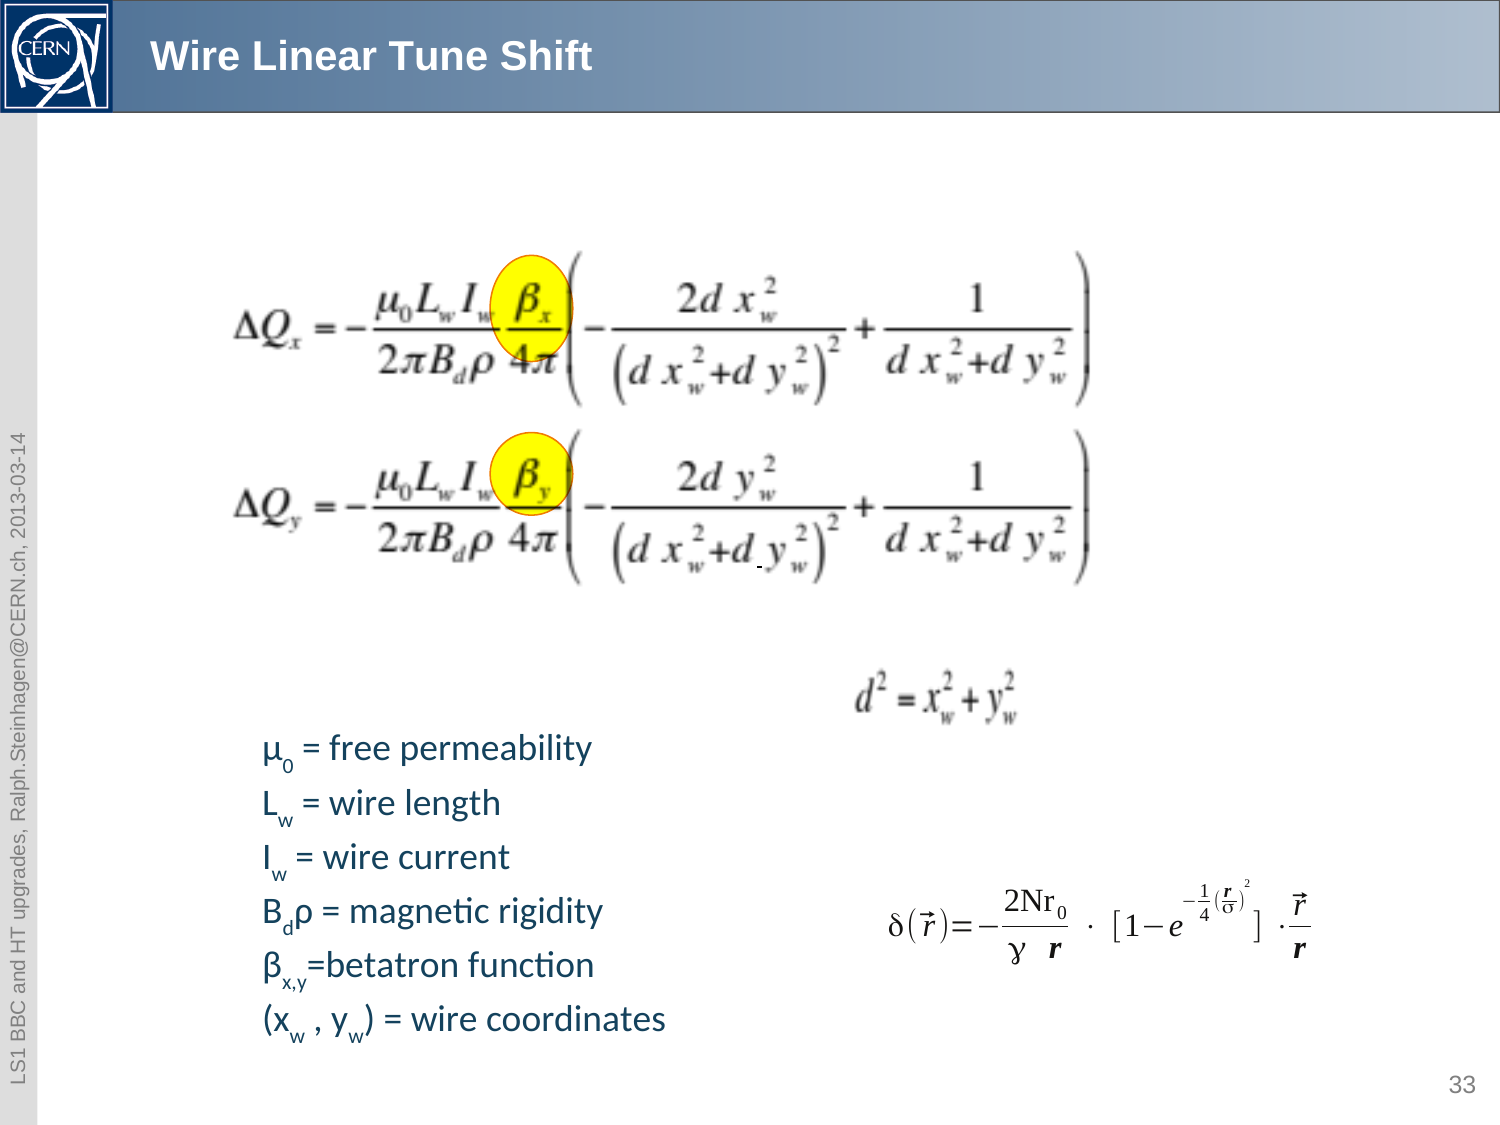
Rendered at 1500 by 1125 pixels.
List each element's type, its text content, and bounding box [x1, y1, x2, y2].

chart [879, 876, 1321, 966]
title Wire Linear Tune Shift [150, 0, 1201, 113]
picture [851, 660, 1021, 732]
text_box μ0 = free permeability Lw = wire length Iw = wire current Bdρ = magnetic rigidity βx,y=betatron function (xw , yw) = wire coordinates [247, 715, 682, 1056]
picture [229, 241, 1093, 592]
picture [0, 0, 113, 113]
